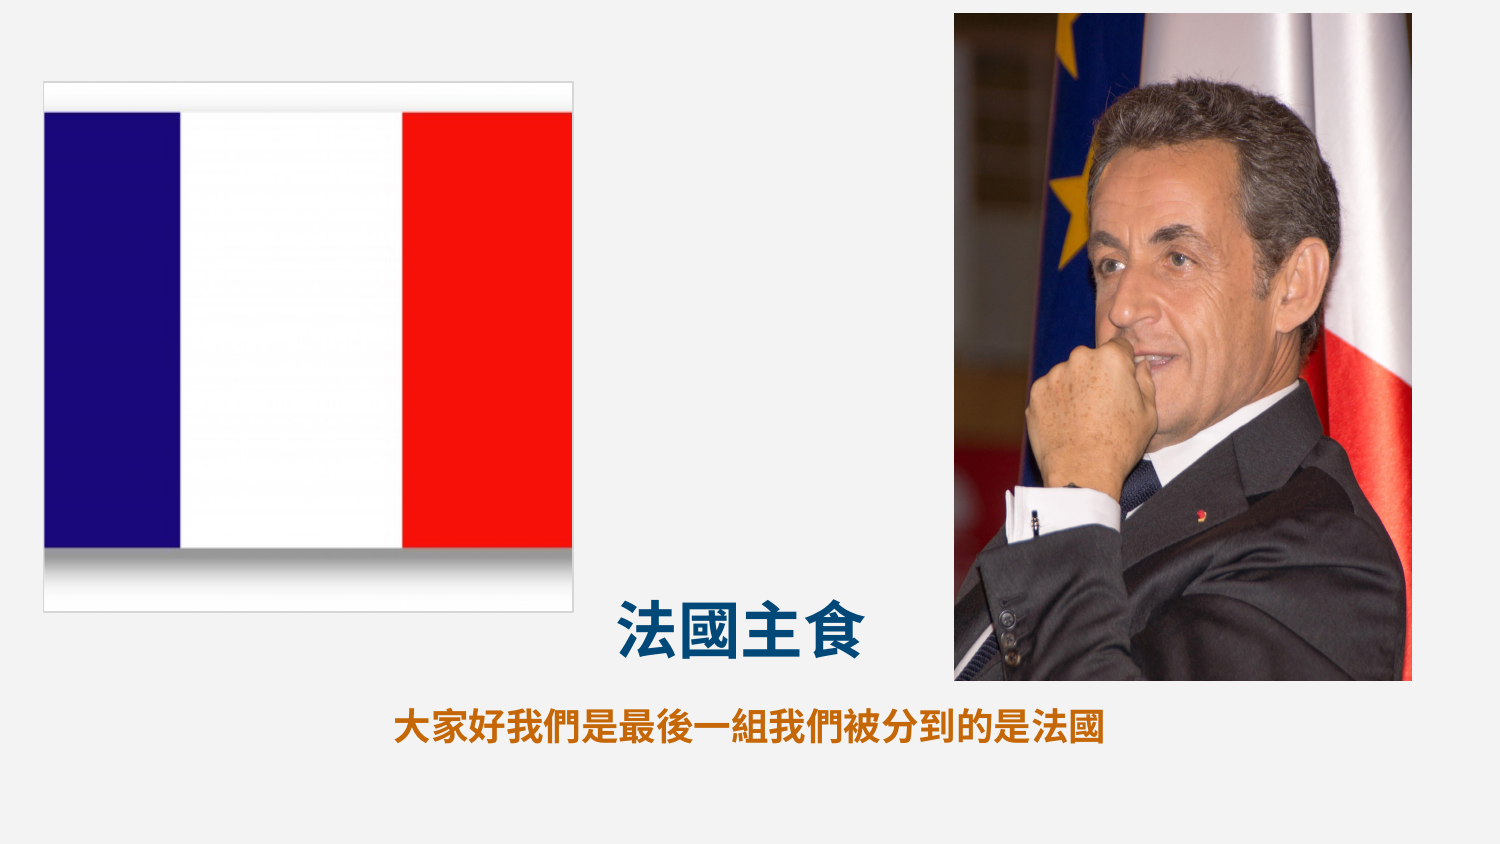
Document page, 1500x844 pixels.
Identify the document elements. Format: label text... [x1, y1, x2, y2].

picture [954, 13, 1412, 681]
subtitle 大家好我們是最後一組我們被分到的是法國 [243, 687, 1256, 782]
picture [44, 83, 573, 612]
title 法國主食 [243, 559, 954, 681]
